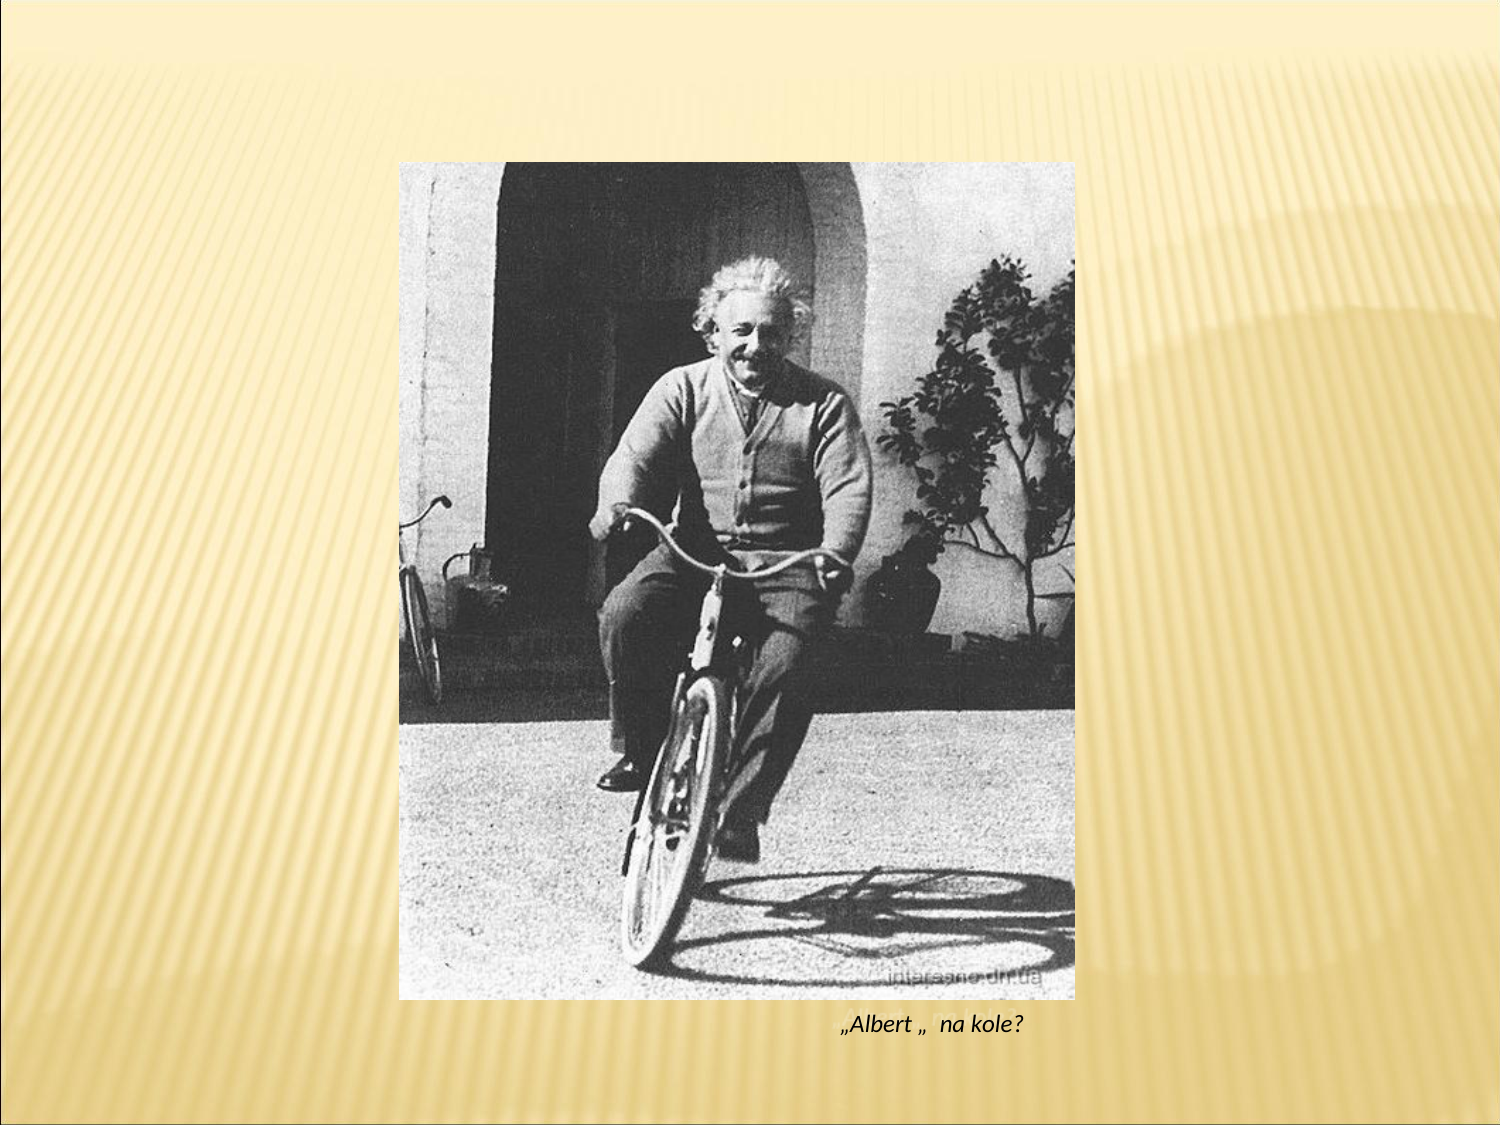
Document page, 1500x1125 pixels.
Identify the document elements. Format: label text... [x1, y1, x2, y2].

picture [0, 0, 1500, 1125]
text_box „Albert „ na kole? [824, 999, 1326, 1046]
